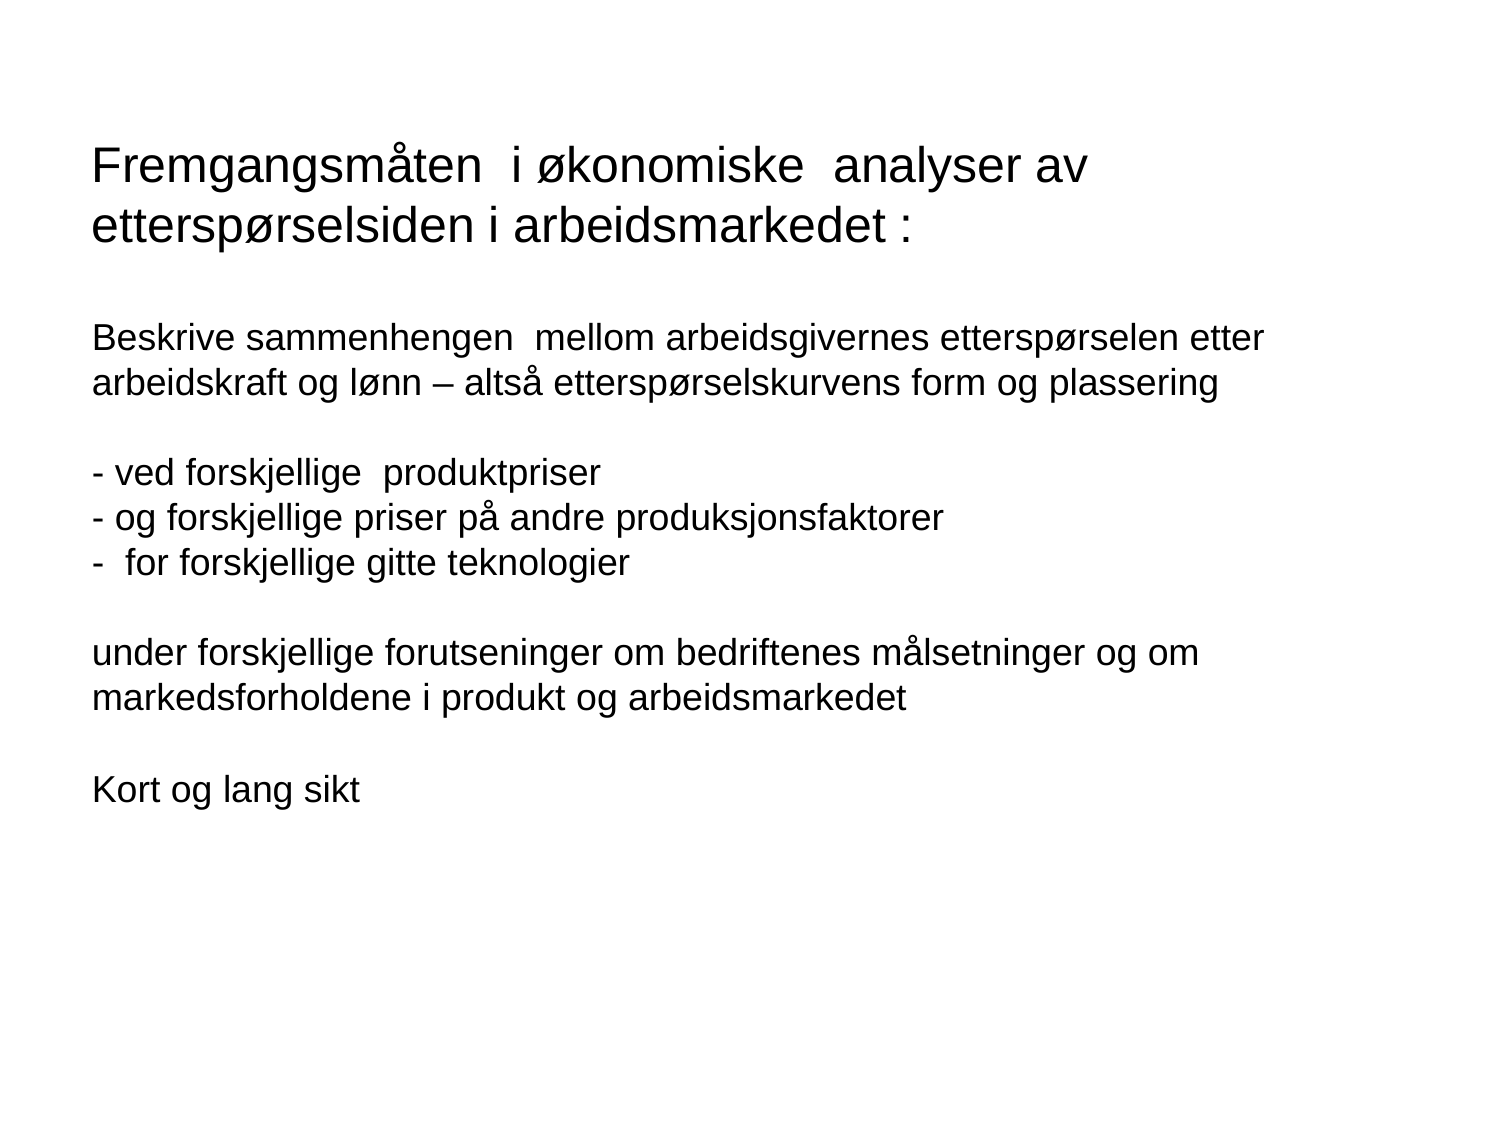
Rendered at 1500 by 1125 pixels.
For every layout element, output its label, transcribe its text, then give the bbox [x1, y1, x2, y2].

text_box Fremgangsmåten i økonomiske analyser av etterspørselsiden i arbeidsmarkedet : Beskrive sammenhengen mellom arbeidsgivernes etterspørselen etter arbeidskraft og lønn – altså etterspørselskurvens form og plassering - ved forskjellige produktpriser - og forskjellige priser på andre produksjonsfaktorer - for forskjellige gitte teknologier under forskjellige forutseninger om bedriftenes målsetninger og om markedsforholdene i produkt og arbeidsmarkedet Kort og lang sikt [76, 125, 1400, 907]
